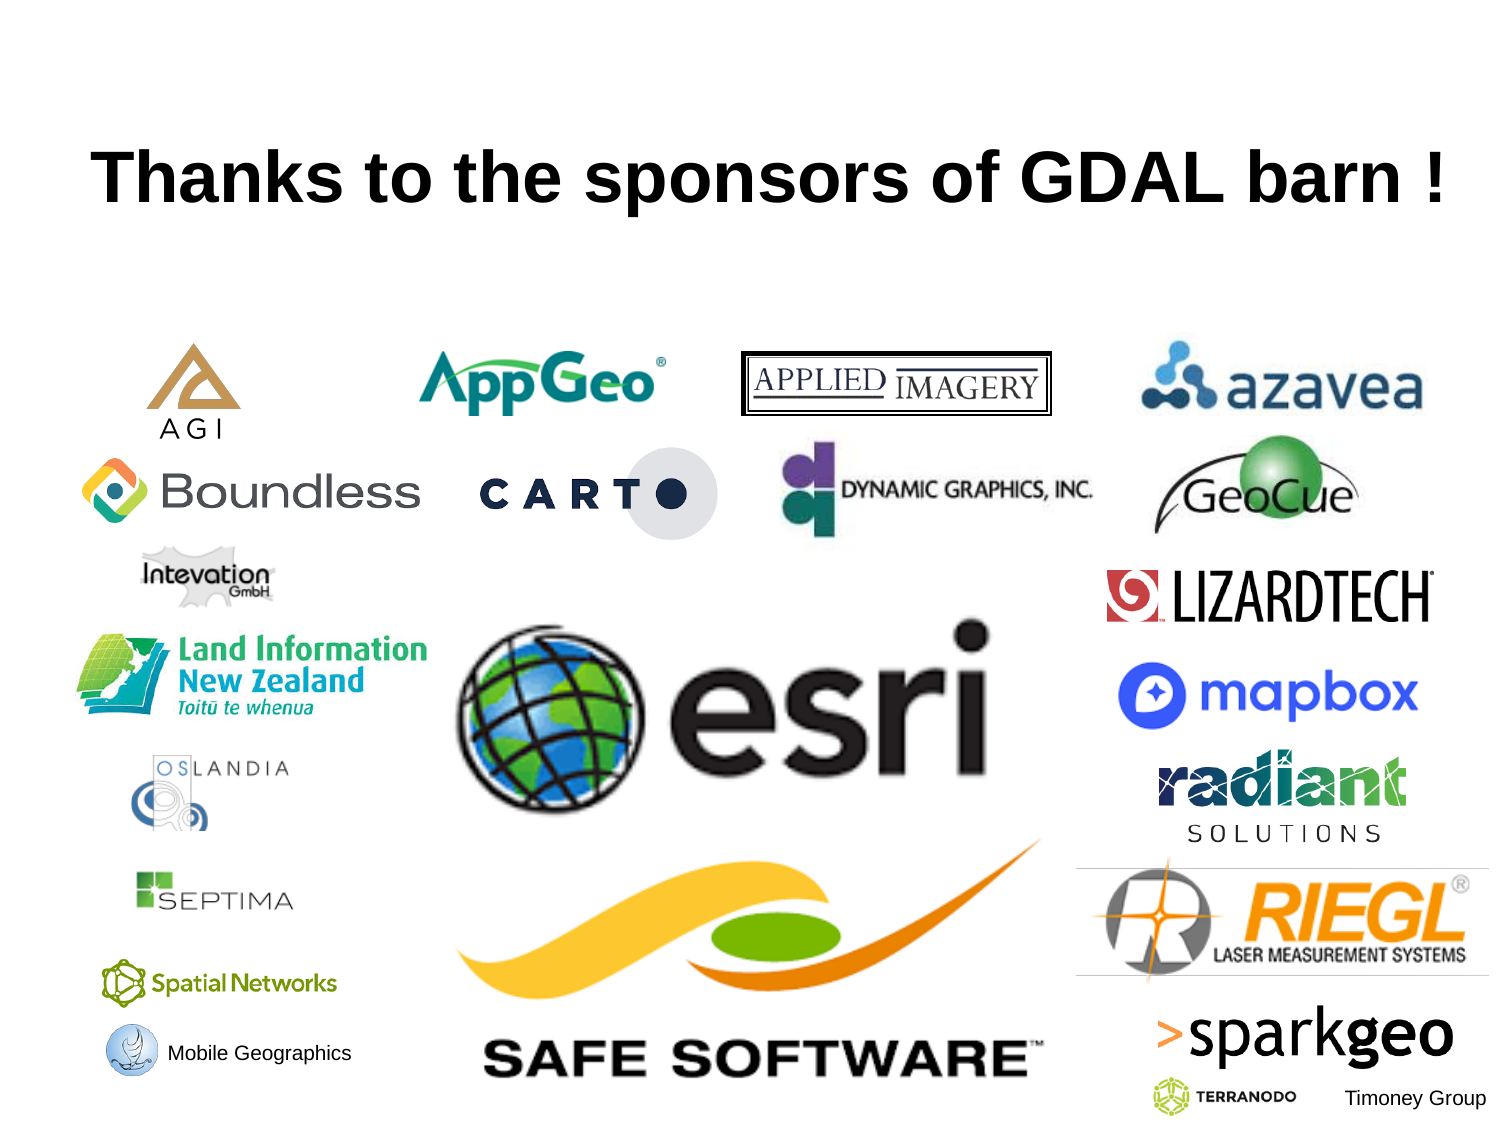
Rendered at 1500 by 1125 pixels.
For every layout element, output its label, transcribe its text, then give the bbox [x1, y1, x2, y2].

picture [131, 743, 289, 831]
picture [754, 424, 1386, 558]
picture [75, 574, 1088, 1087]
picture [741, 351, 1052, 416]
picture [123, 853, 303, 919]
picture [1147, 991, 1462, 1122]
picture [1075, 856, 1489, 985]
picture [1112, 655, 1487, 843]
picture [138, 545, 277, 610]
picture [106, 1024, 152, 1076]
picture [1136, 331, 1429, 416]
picture [1107, 570, 1434, 622]
picture [146, 343, 241, 439]
picture [480, 447, 718, 540]
picture [82, 458, 420, 523]
picture [98, 947, 339, 1012]
text_box Timoney Group [1329, 1070, 1500, 1121]
picture [419, 351, 666, 416]
text_box Mobile Geographics [152, 1024, 445, 1076]
title Thanks to the sponsors of GDAL barn ! [75, 45, 1500, 233]
